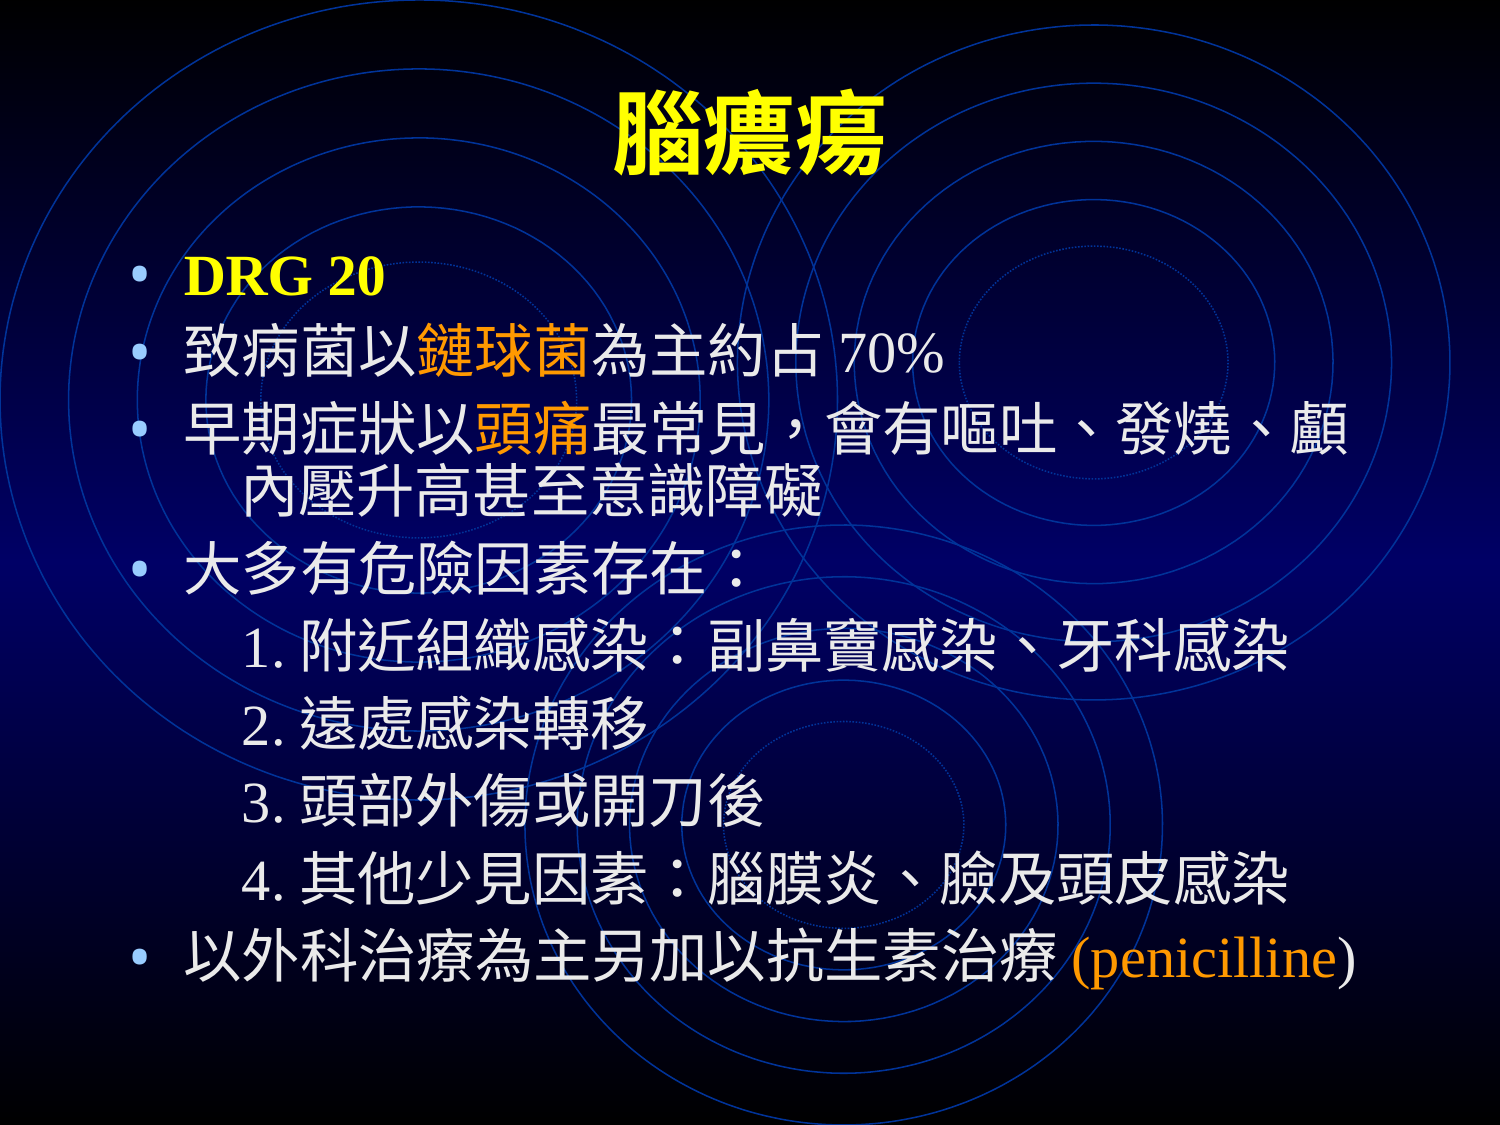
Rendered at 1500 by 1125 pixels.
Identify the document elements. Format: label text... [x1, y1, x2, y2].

list DRG 20 致病菌以鏈球菌為主約占70% 早期症狀以頭痛最常見，會有嘔吐、發燒、顱內壓升高甚至意識障礙 大多有危險因素存在： 1.附近組織感染：副鼻竇感染、牙科感染 2.遠處感染轉移 3.頭部外傷或開刀後 4.其他少見因素：腦膜炎、臉及頭皮感染 以外科治療為主另加以抗生素治療(penicilline) [112, 237, 1388, 1001]
title 腦癑瘍 [112, 62, 1388, 200]
